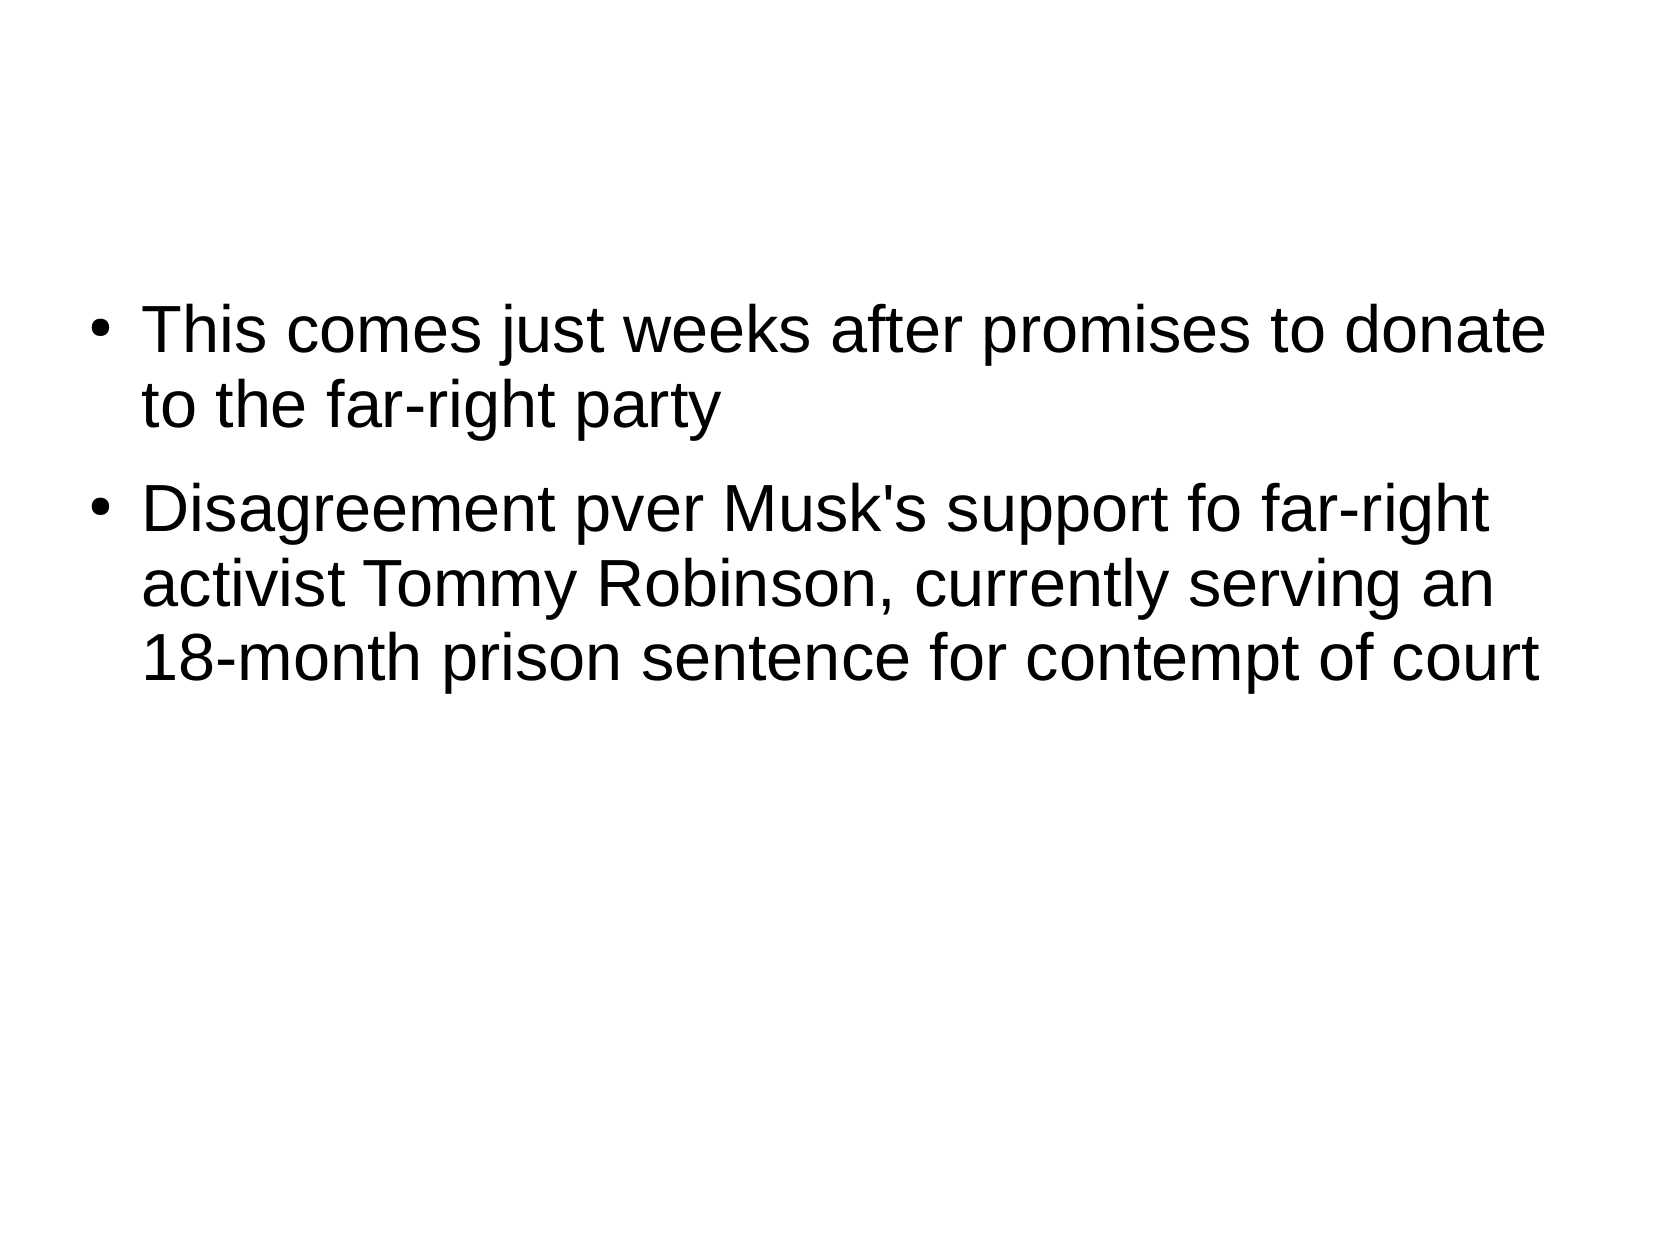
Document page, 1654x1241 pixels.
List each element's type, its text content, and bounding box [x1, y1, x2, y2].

list This comes just weeks after promises to donate to the far-right party Disagreement pver Musk's support fo far-right activist Tommy Robinson, currently serving an 18-month prison sentence for contempt of court [70, 291, 1560, 1111]
